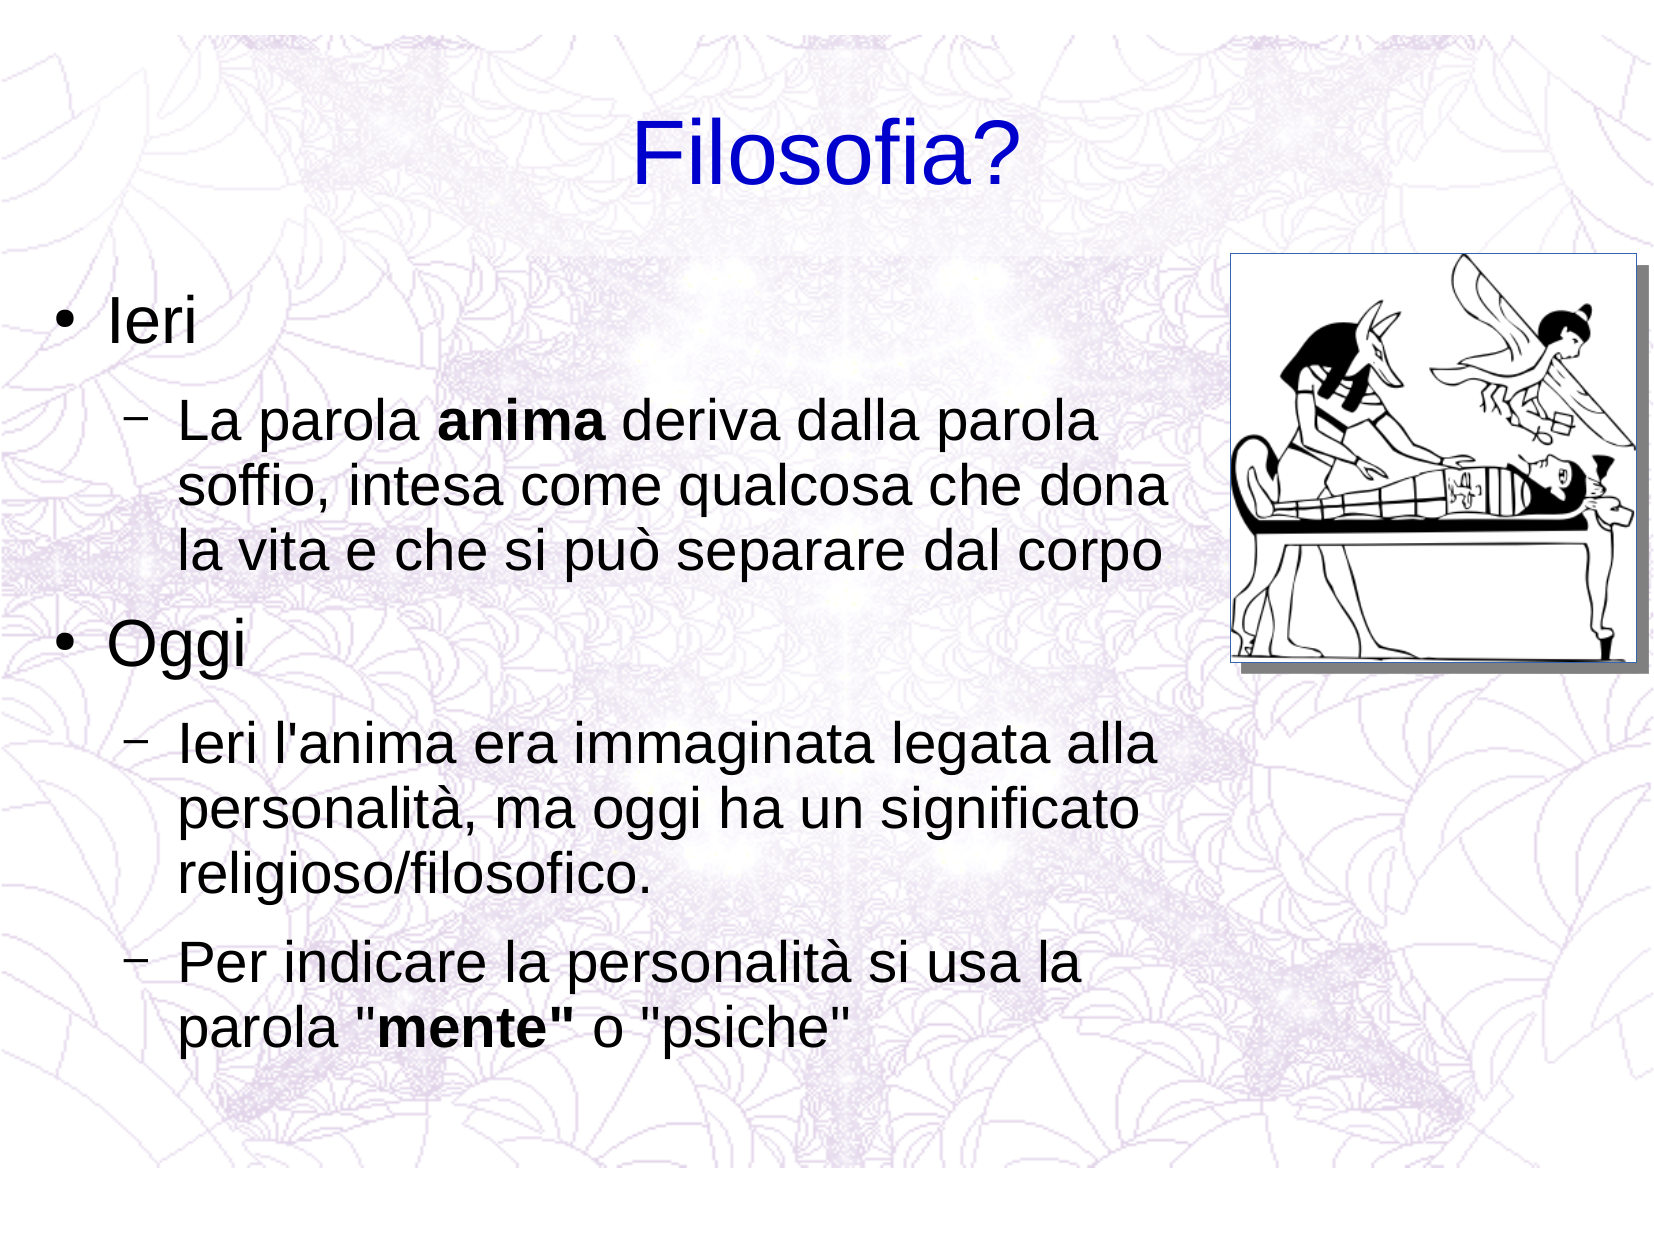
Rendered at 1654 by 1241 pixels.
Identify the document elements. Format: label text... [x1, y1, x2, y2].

picture [1230, 253, 1637, 663]
title Filosofia? [82, 49, 1571, 257]
list Ieri La parola anima deriva dalla parola soffio, intesa come qualcosa che dona la vita e che si può separare dal corpo Oggi Ieri l'anima era immaginata legata alla personalità, ma oggi ha un significato religioso/filosofico. Per indicare la personalità si usa la parola "mente" o "psiche" [35, 283, 1217, 1158]
